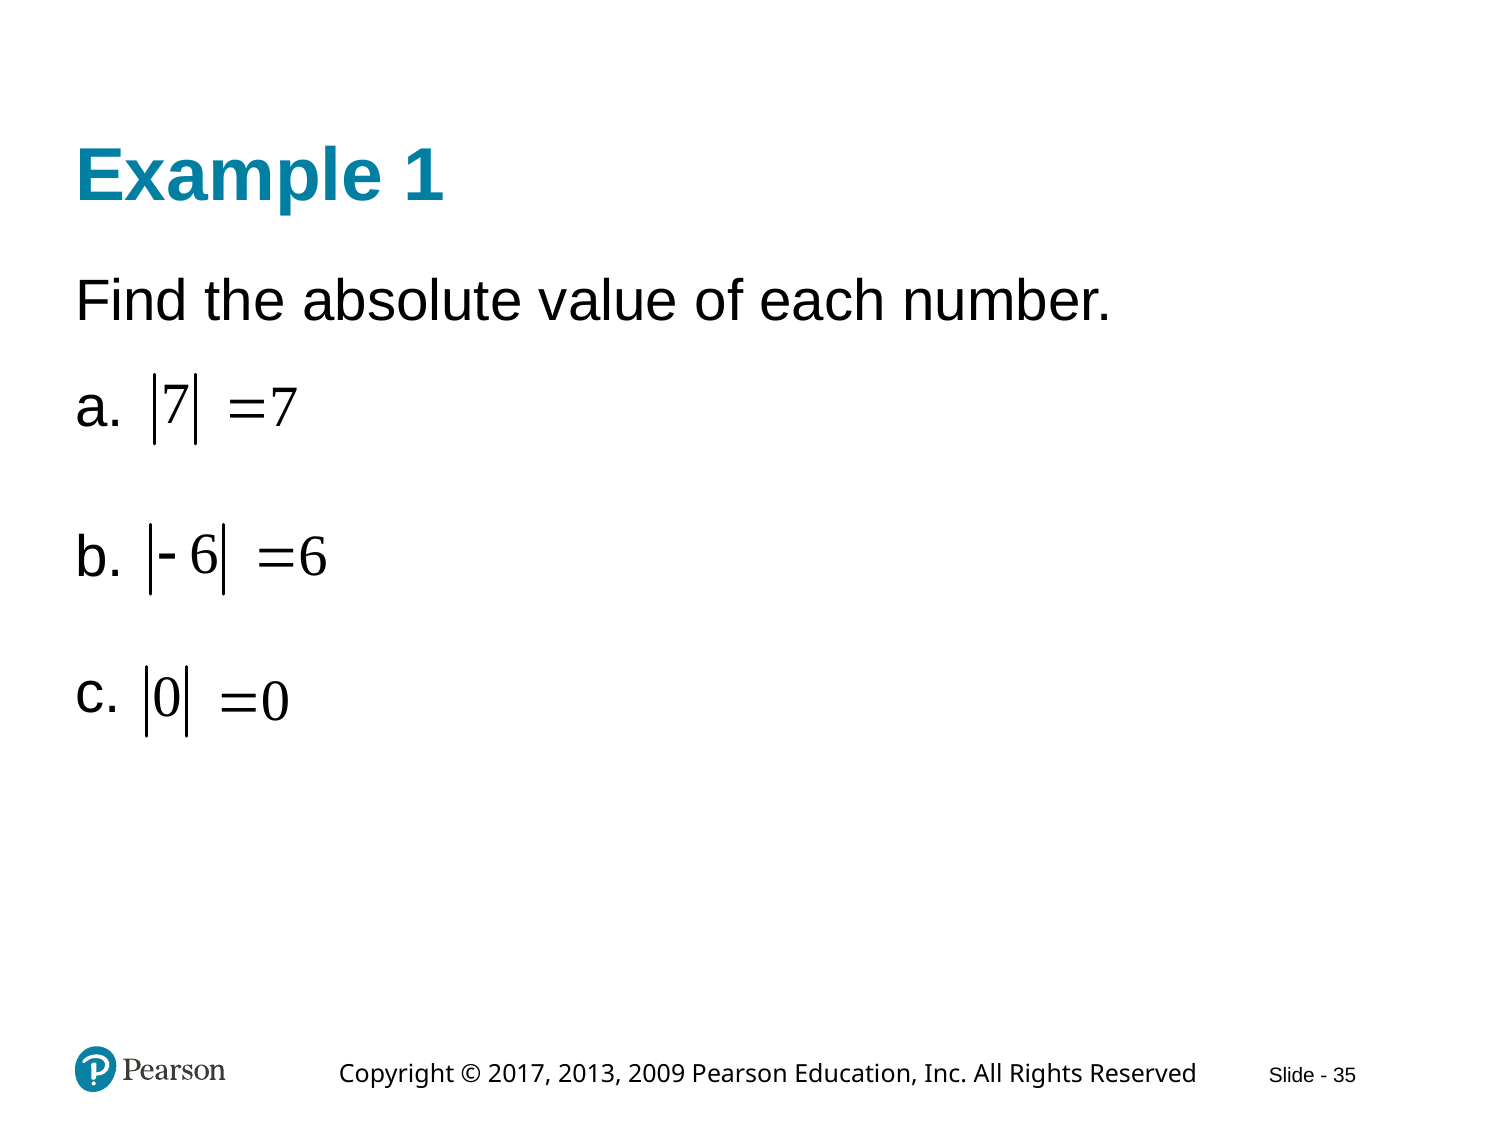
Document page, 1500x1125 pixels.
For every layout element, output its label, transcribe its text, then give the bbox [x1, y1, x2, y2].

list a. [75, 367, 138, 450]
list Find the absolute value of each number. [75, 262, 1138, 327]
title Example 1 [75, 35, 1425, 216]
chart [249, 530, 331, 583]
list c. [75, 654, 125, 742]
chart [220, 381, 302, 433]
list b. [75, 517, 132, 595]
chart [212, 675, 294, 728]
chart [144, 519, 231, 599]
chart [140, 661, 195, 741]
chart [148, 369, 204, 449]
